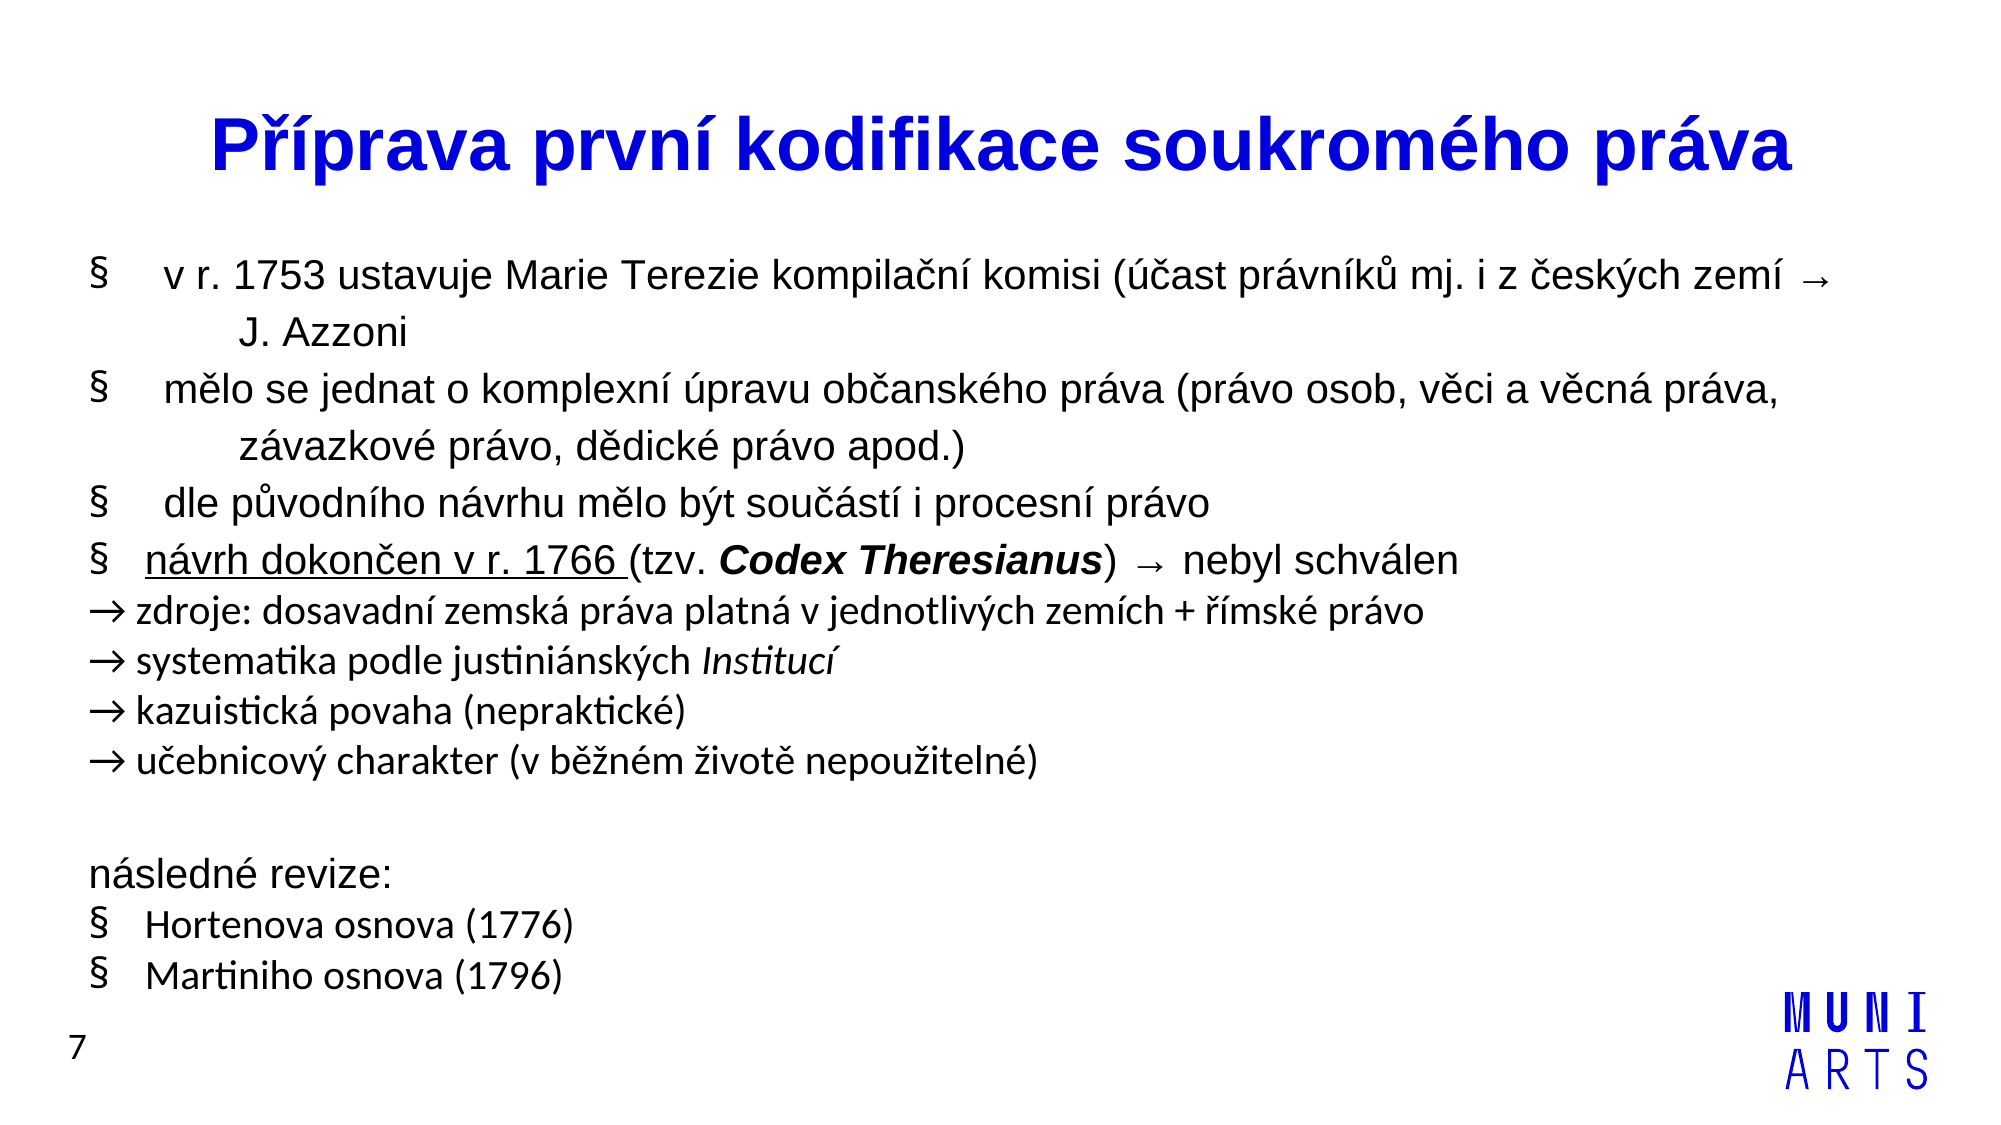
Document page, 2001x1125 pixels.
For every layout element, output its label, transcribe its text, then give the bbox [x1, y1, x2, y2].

title Příprava první kodifikace soukromého práva [109, 101, 1895, 176]
text_box 4 [67, 1021, 110, 1063]
list v r. 1753 ustavuje Marie Terezie kompilační komisi (účast právníků mj. i z českých zemí → J. Azzoni mělo se jednat o komplexní úpravu občanského práva (právo osob, věci a věcná práva, závazkové právo, dědické právo apod.) dle původního návrhu mělo být součástí i procesní právo návrh dokončen v r. 1766 (tzv. Codex Theresianus) → nebyl schválen → zdroje: dosavadní zemská práva platná v jednotlivých zemích + římské právo → systematika podle justiniánských Institucí → kazuistická povaha (nepraktické) → učebnicový charakter (v běžném životě nepoužitelné) následné revize: Hortenova osnova (1776) Martiniho osnova (1796) [88, 240, 1839, 1061]
